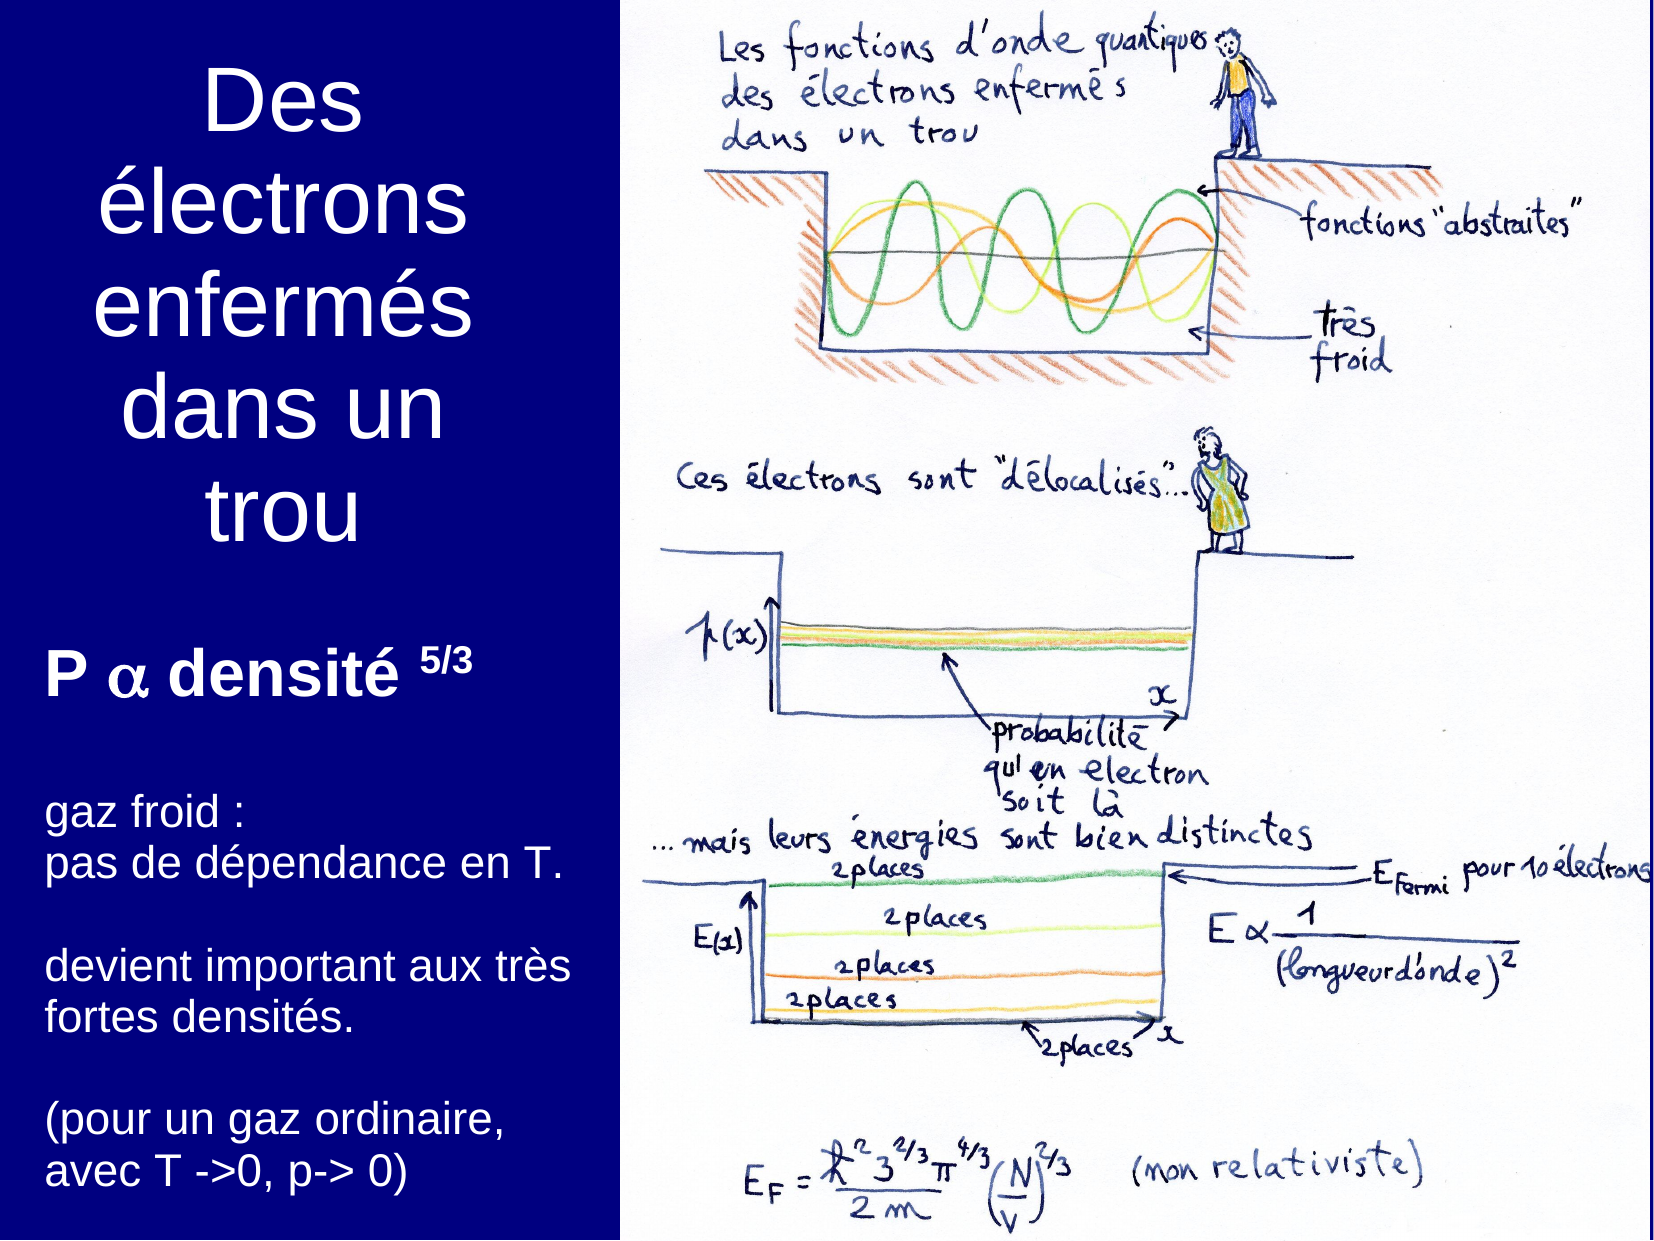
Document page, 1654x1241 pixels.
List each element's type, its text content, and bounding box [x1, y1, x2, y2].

picture [620, 0, 1650, 1241]
text_box P a densité 5/3 gaz froid : pas de dépendance en T. devient important aux très fortes densités. (pour un gaz ordinaire, avec T ->0, p-> 0) [29, 628, 621, 1211]
title Des électrons enfermés dans un trou [29, 48, 538, 562]
